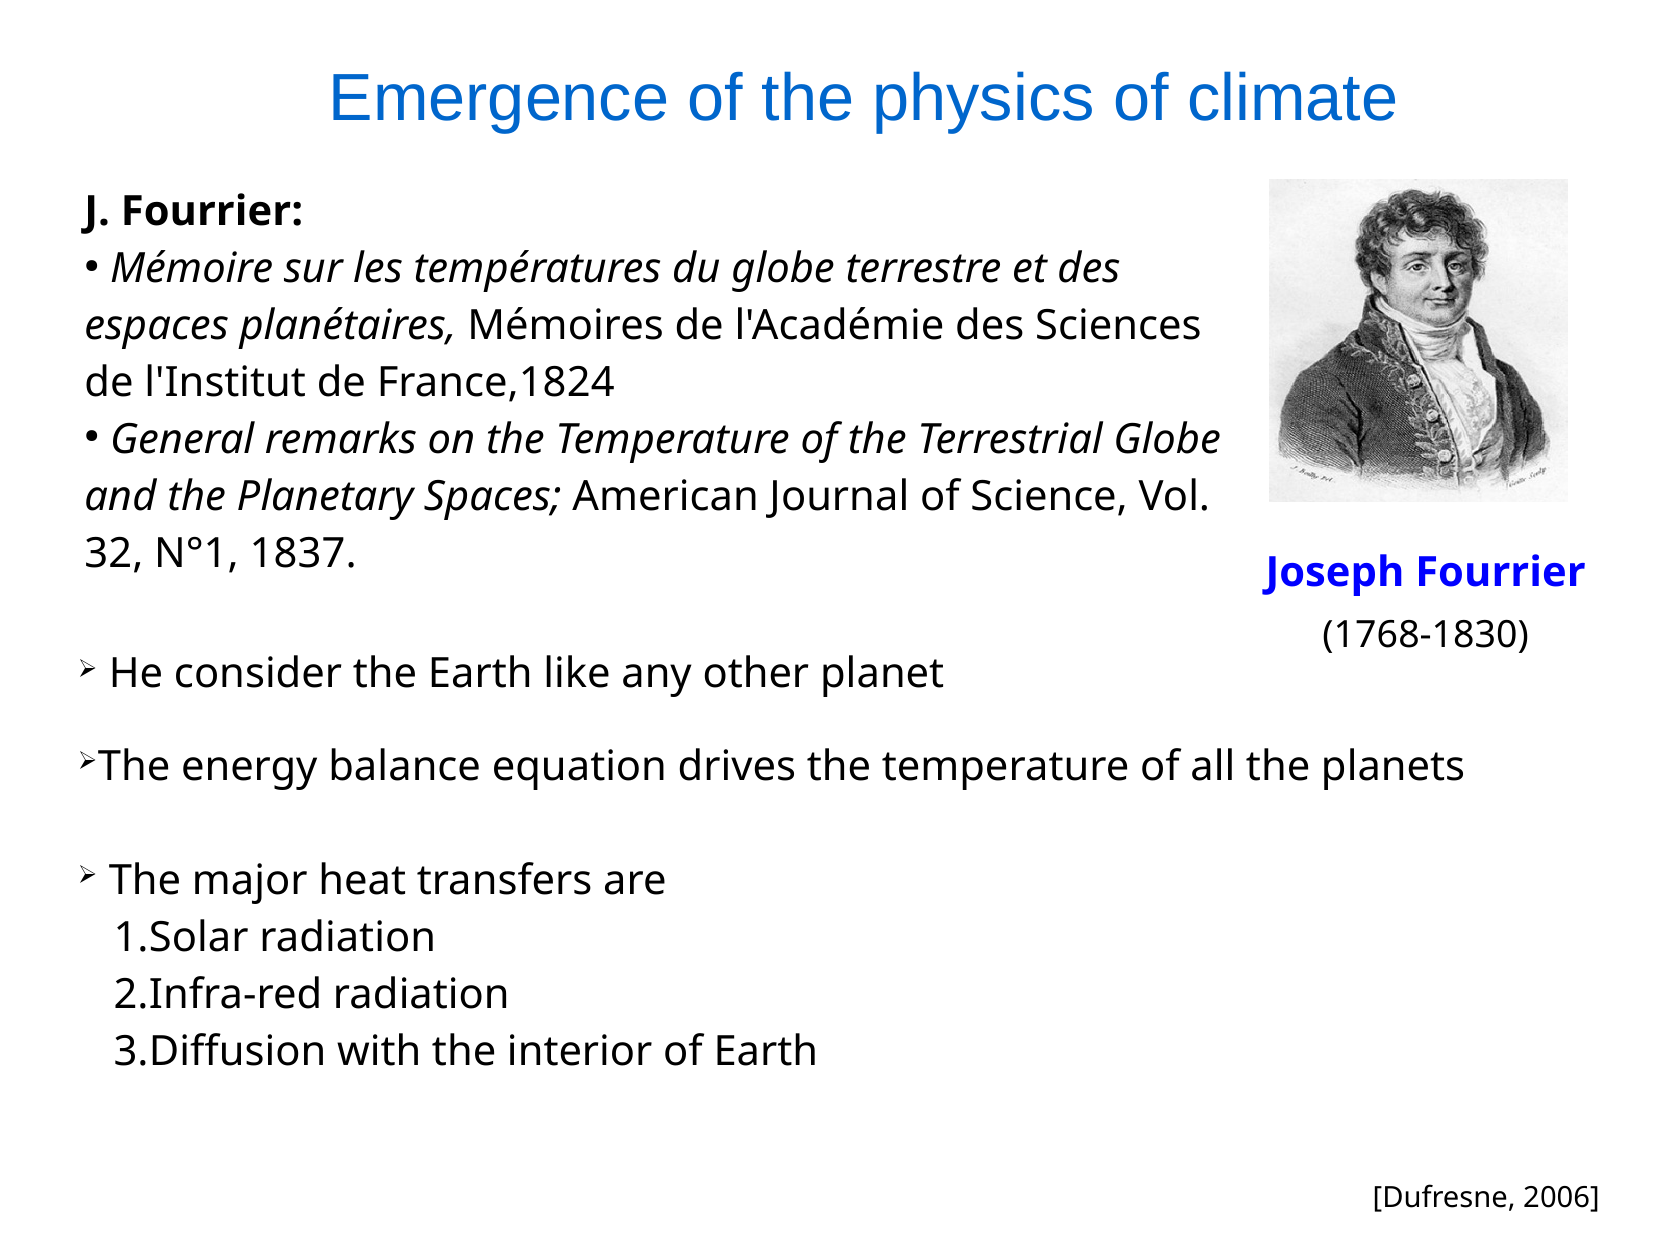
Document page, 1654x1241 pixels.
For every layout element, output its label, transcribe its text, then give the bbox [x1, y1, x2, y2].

text_box [Dufresne, 2006] [1122, 1174, 1615, 1231]
text_box J. Fourrier: Mémoire sur les températures du globe terrestre et des espaces planétaires, Mémoires de l'Académie des Sciences de l'Institut de France,1824 General remarks on the Temperature of the Terrestrial Globe and the Planetary Spaces; American Journal of Science, Vol. 32, N°1, 1837. [69, 173, 1238, 615]
text_box Joseph Fourrier (1768-1830) [1237, 525, 1614, 672]
title Emergence of the physics of climate [74, 21, 1654, 167]
picture [1269, 179, 1568, 502]
text_box He consider the Earth like any other planet The energy balance equation drives the temperature of all the planets The major heat transfers are Solar radiation Infra-red radiation Diffusion with the interior of Earth [63, 635, 1599, 1165]
